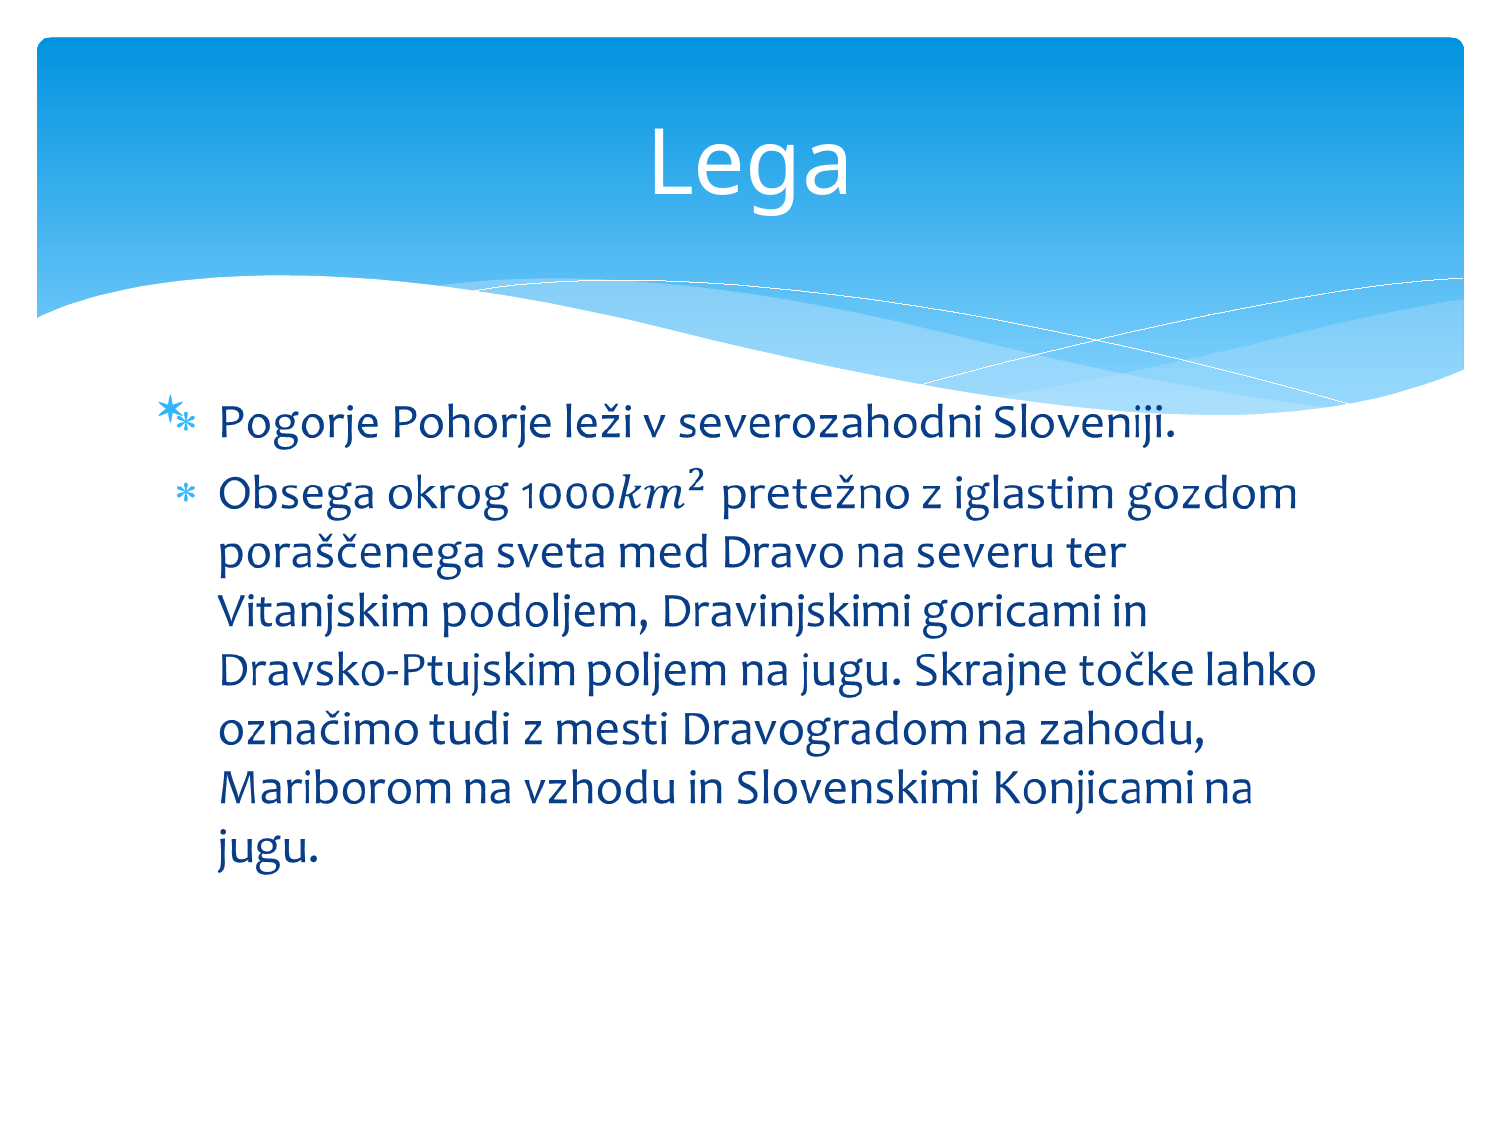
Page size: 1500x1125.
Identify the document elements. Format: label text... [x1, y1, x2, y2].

title Lega [75, 55, 1425, 261]
list [143, 373, 1359, 940]
